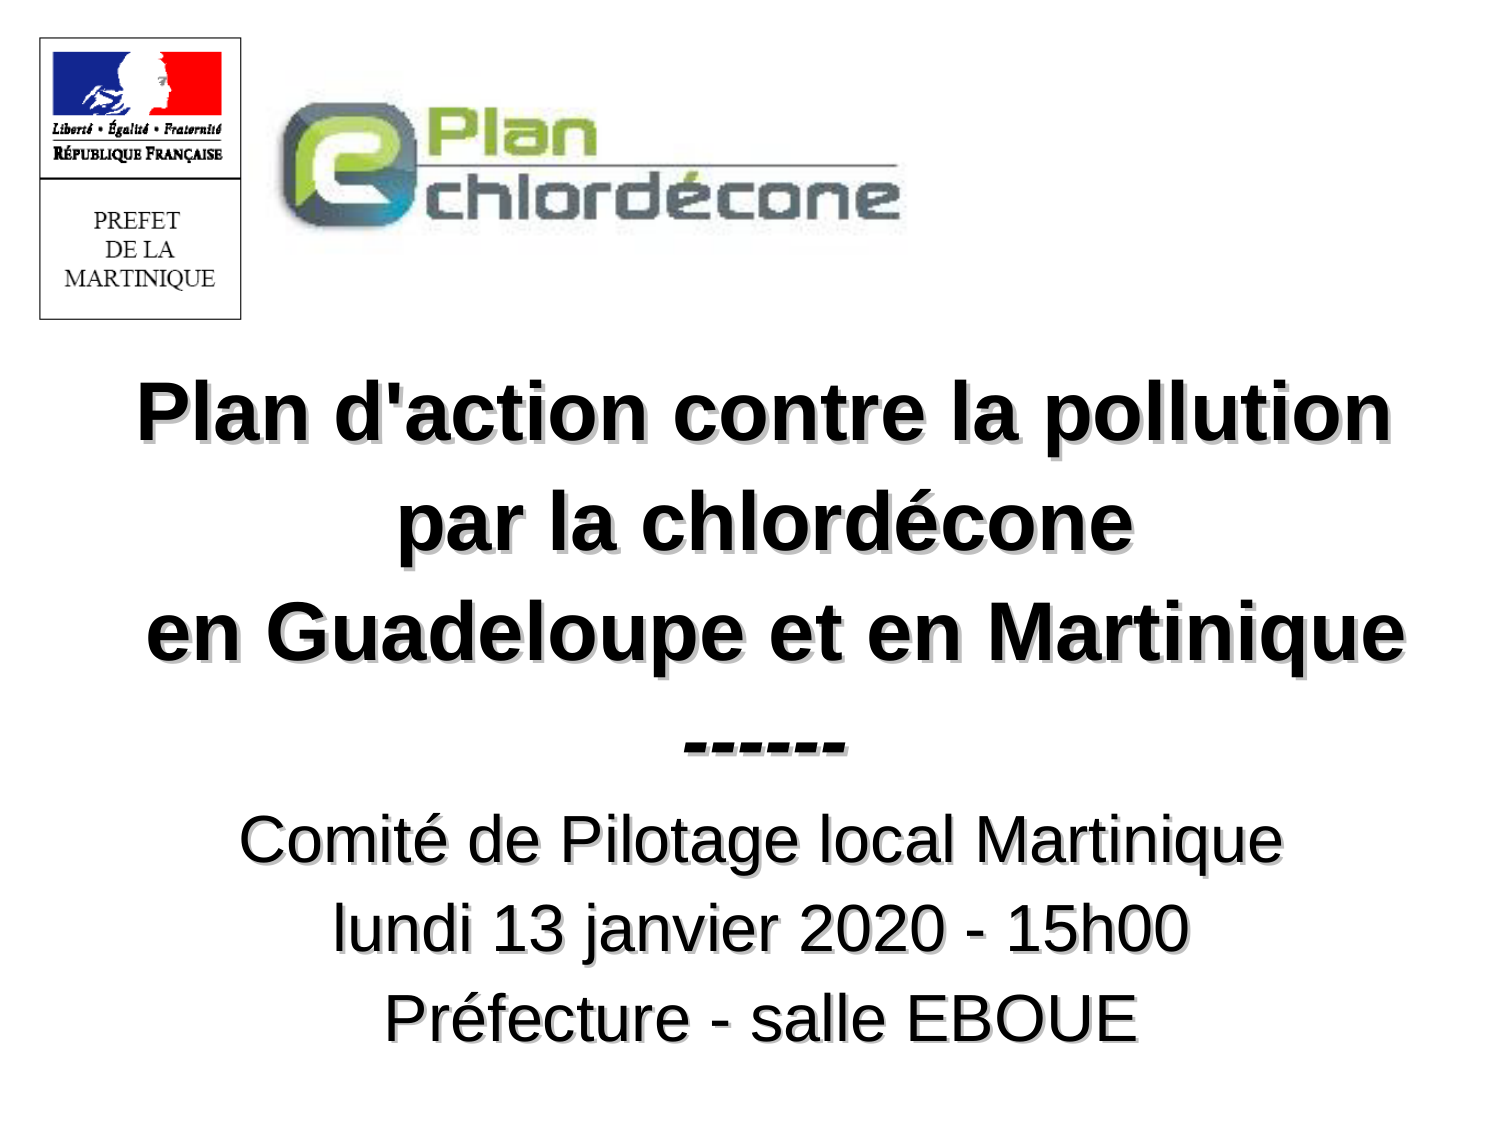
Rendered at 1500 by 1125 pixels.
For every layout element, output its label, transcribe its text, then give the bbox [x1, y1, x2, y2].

picture [35, 23, 934, 331]
subtitle Plan d'action contre la pollution par la chlordécone en Guadeloupe et en Martinique ------ Comité de Pilotage local Martinique lundi 13 janvier 2020 - 15h00 Préfecture - salle EBOUE [5, 336, 1495, 1125]
